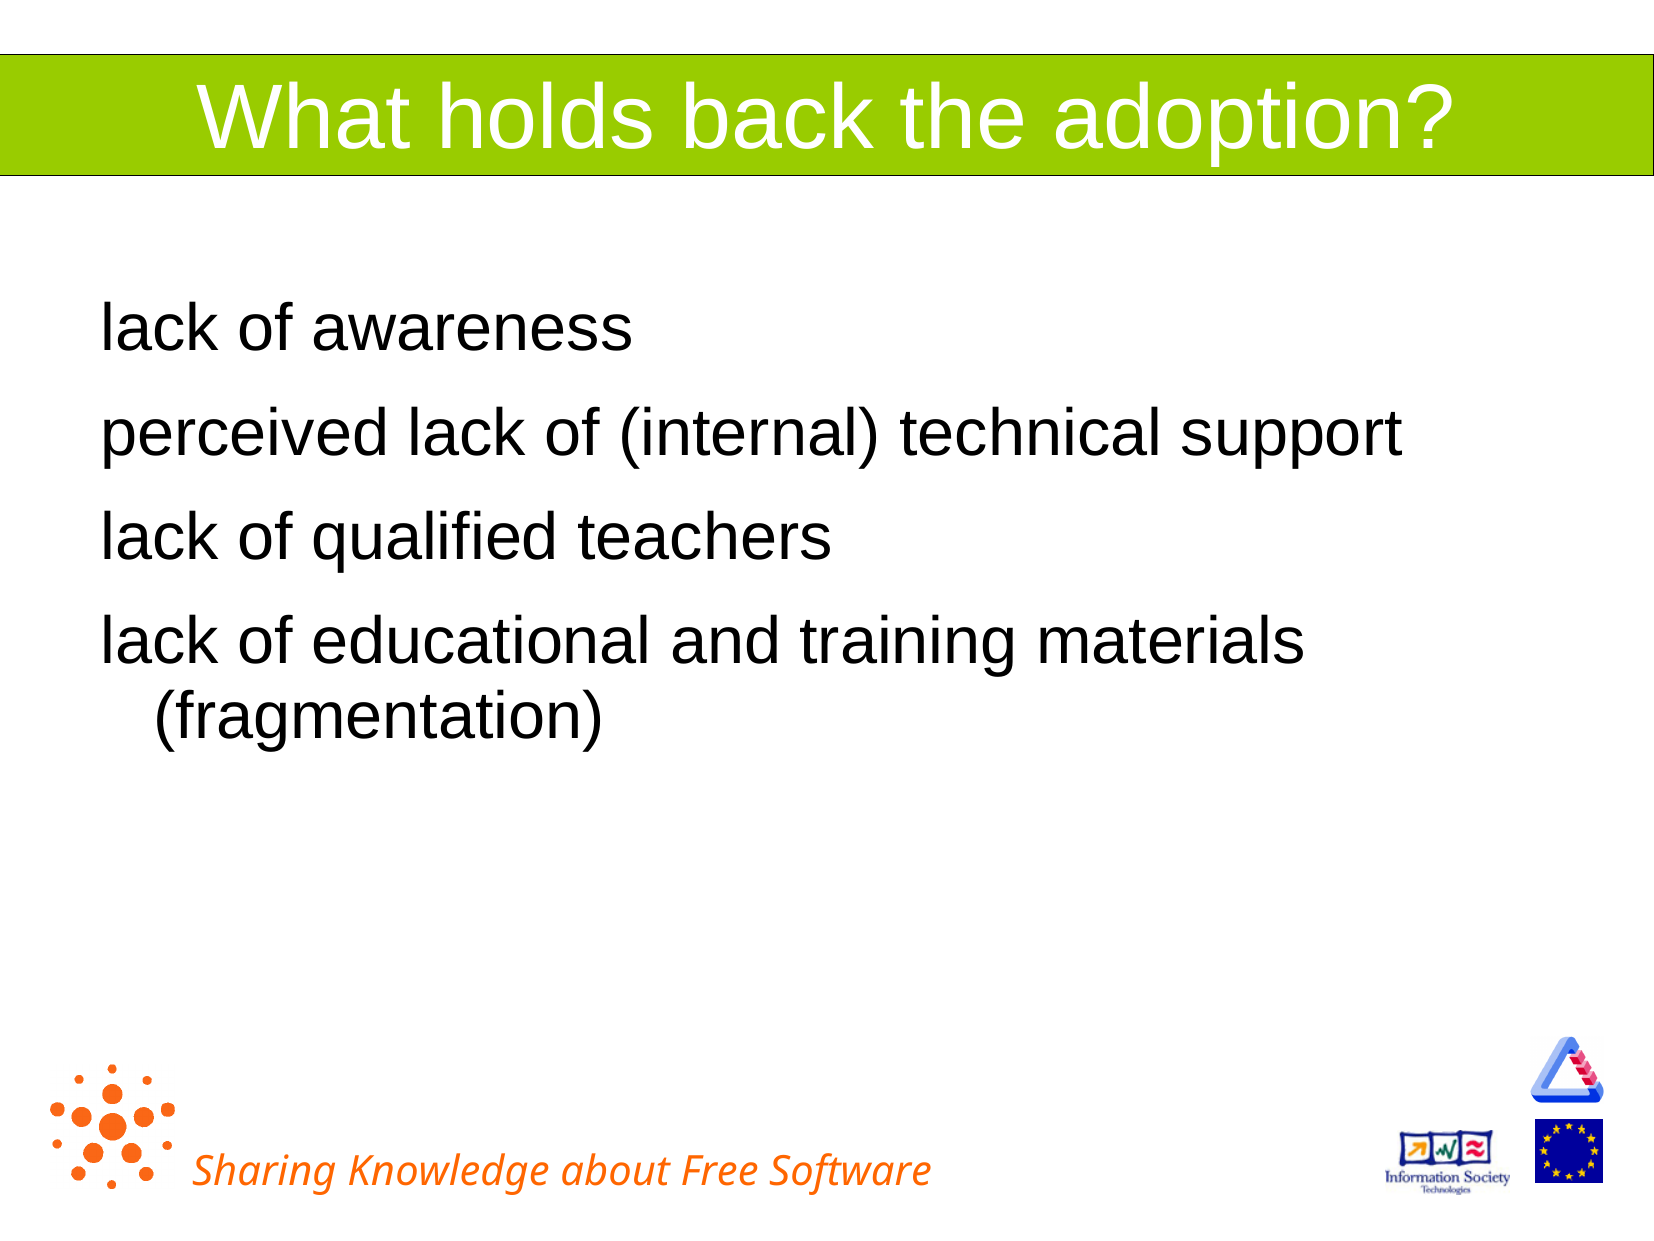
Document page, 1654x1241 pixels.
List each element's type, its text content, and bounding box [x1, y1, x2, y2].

picture [1535, 1119, 1603, 1183]
picture [50, 1064, 175, 1189]
picture [1385, 1130, 1510, 1195]
picture [1571, 1036, 1604, 1104]
list lack of awareness perceived lack of (internal) technical support lack of qualified teachers lack of educational and training materials (fragmentation) [82, 290, 1571, 1109]
title What holds back the adoption? [82, 48, 1571, 185]
